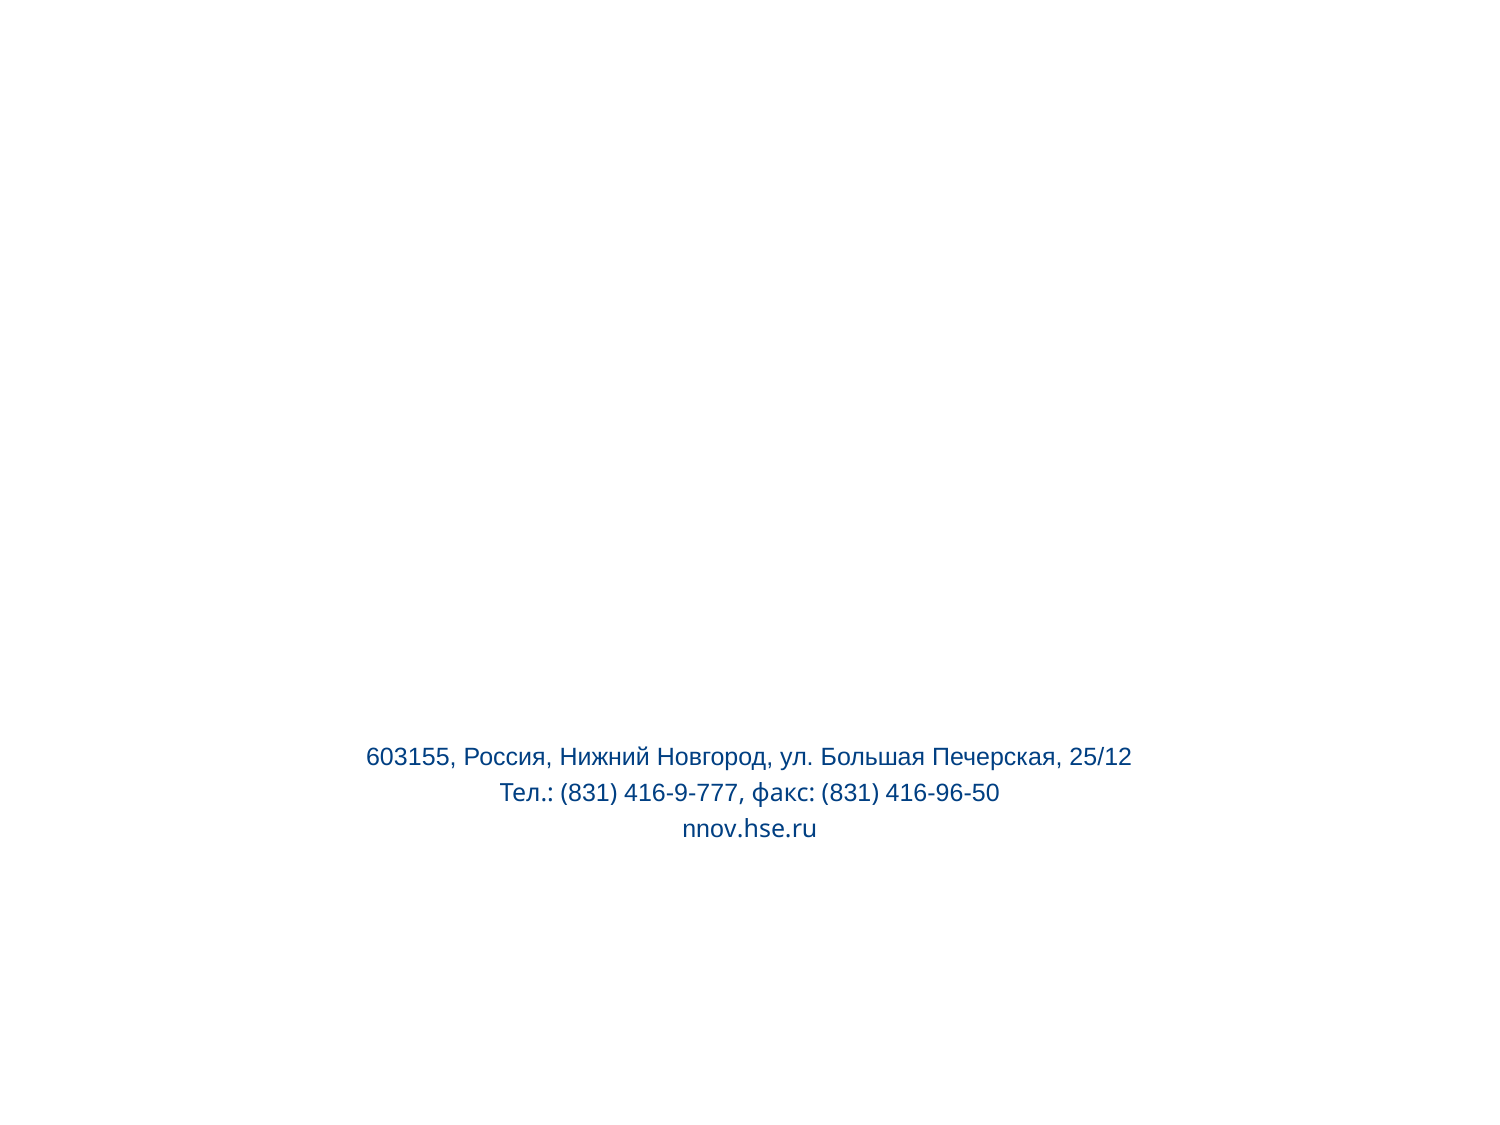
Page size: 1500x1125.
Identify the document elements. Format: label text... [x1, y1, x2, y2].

subtitle 603155, Россия, Нижний Новгород, ул. Большая Печерская, 25/12 Тел.: (831) 416-9-777, факс: (831) 416-96-50 nnov.hse.ru [225, 733, 1276, 882]
